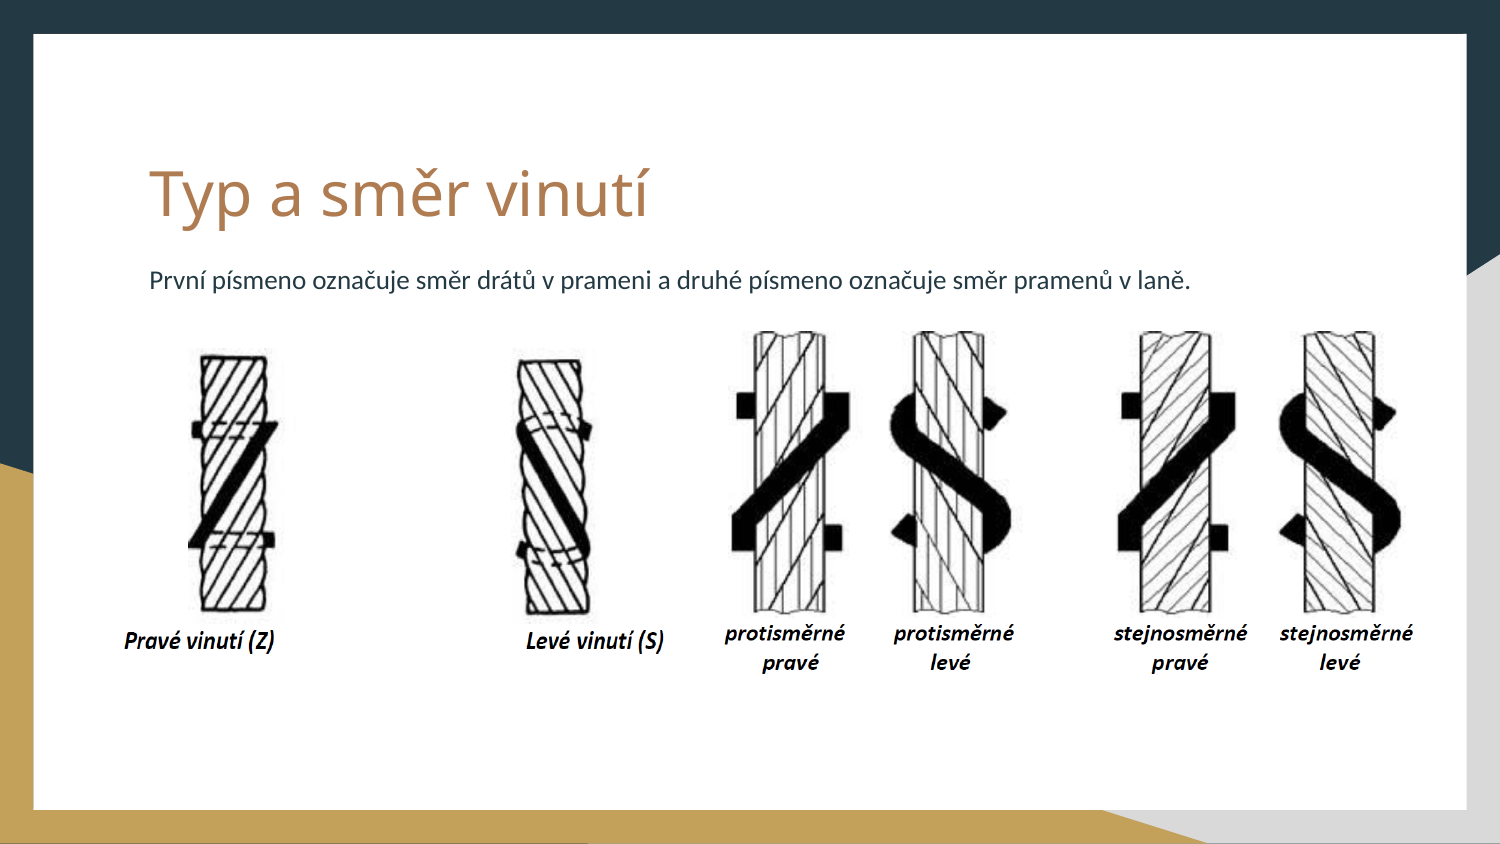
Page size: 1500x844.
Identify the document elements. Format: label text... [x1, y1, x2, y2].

picture [698, 316, 1435, 700]
picture [93, 327, 692, 678]
list První písmeno označuje směr drátů v prameni a druhé písmeno označuje směr pramenů v laně. [134, 247, 1366, 328]
title Typ a směr vinutí [134, 138, 1366, 247]
